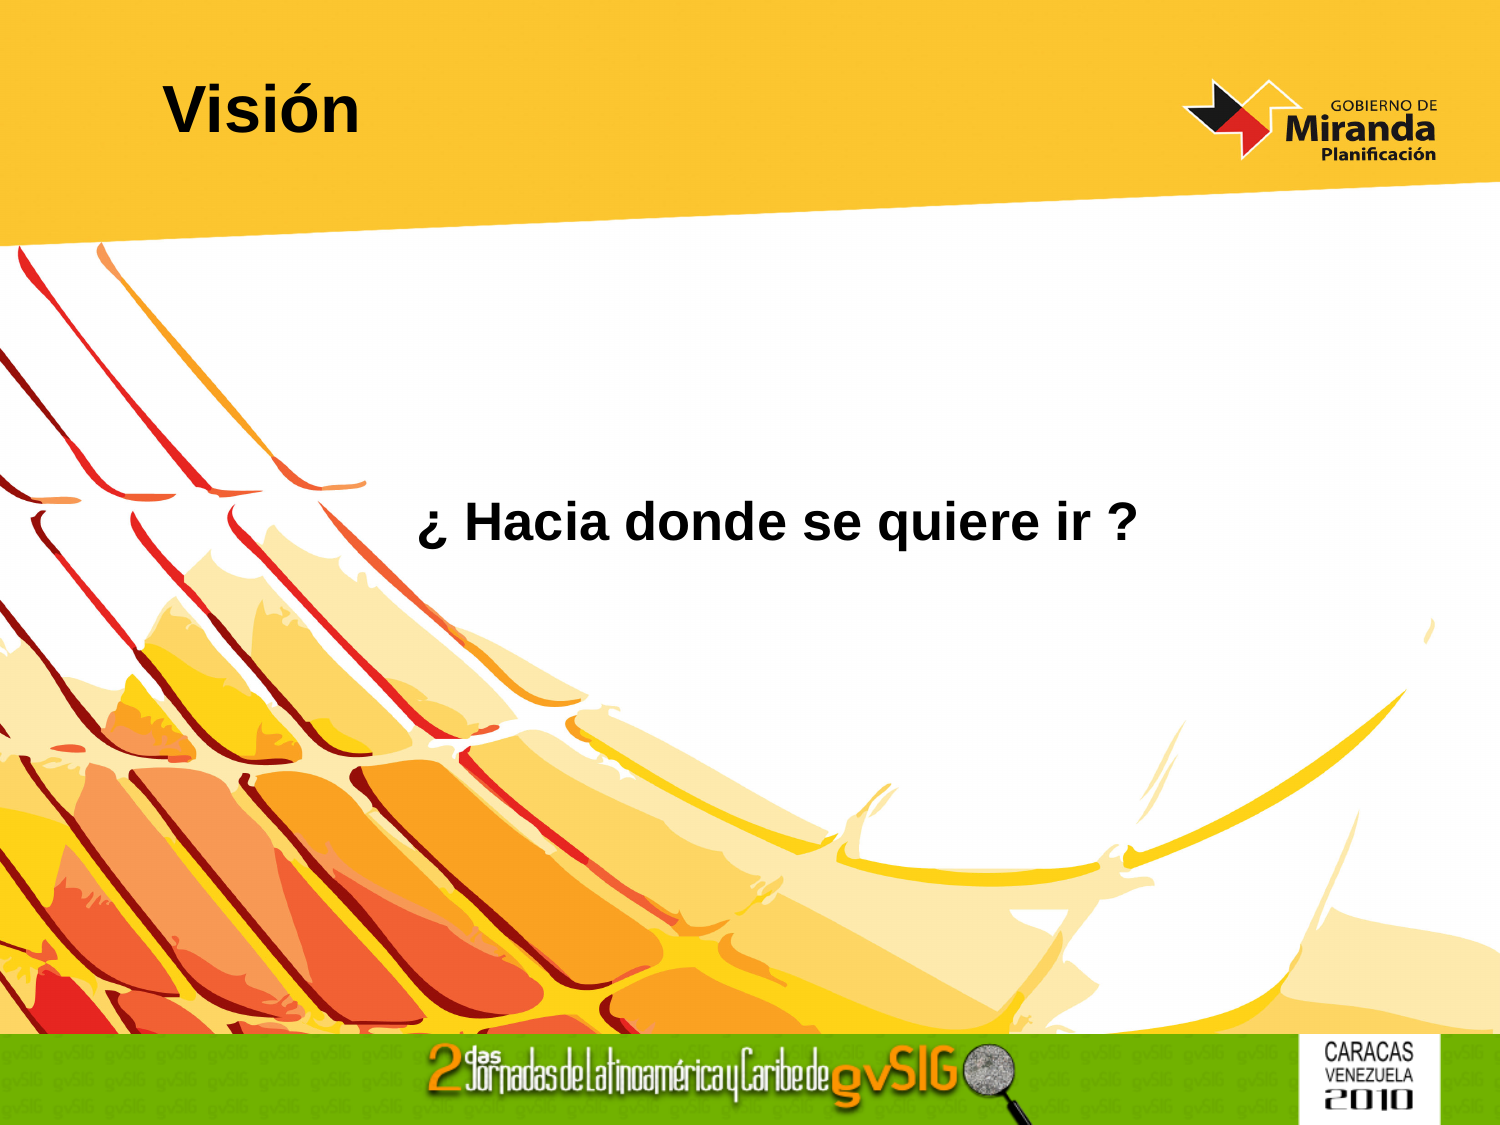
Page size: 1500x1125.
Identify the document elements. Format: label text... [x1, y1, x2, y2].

text_box Visión [147, 64, 443, 184]
text_box ¿ Hacia donde se quiere ir ? [401, 484, 1300, 603]
picture [0, 0, 1500, 1125]
